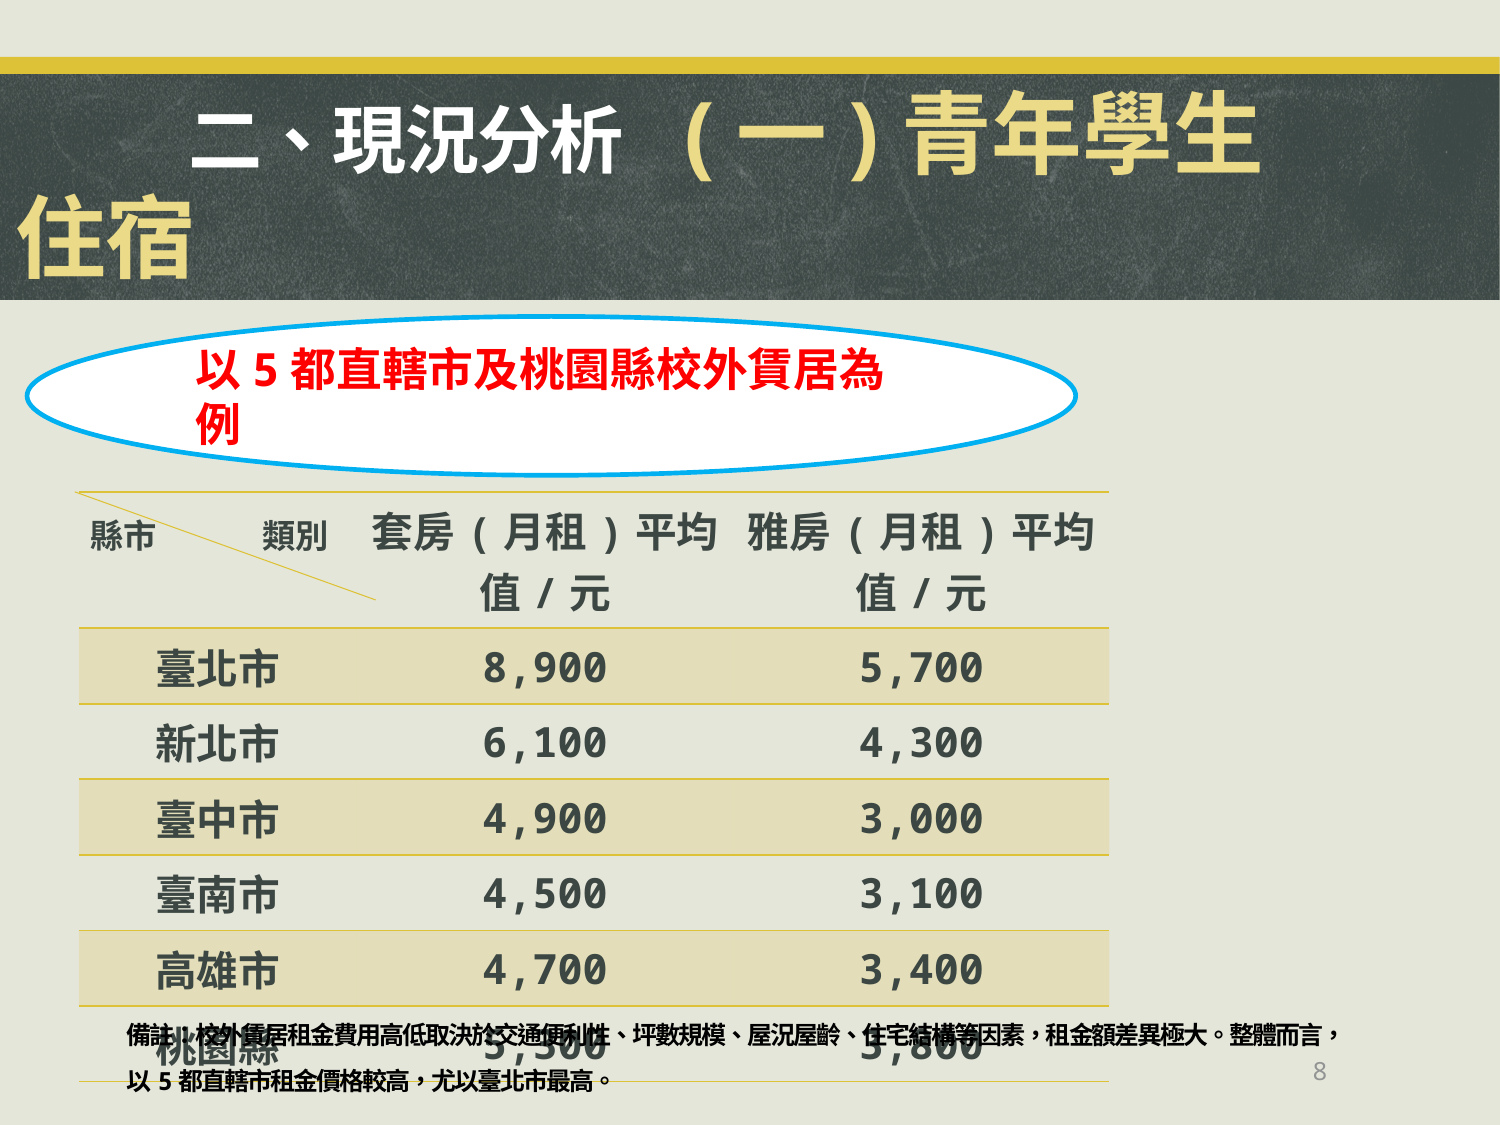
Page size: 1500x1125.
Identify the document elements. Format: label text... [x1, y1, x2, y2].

table_cell 臺南市 [79, 856, 357, 930]
table_cell 新北市 [79, 705, 357, 778]
table_cell 4,500 [357, 856, 733, 930]
table_cell 8,900 [357, 629, 733, 703]
table_cell 5,700 [733, 629, 1109, 703]
table_header 套房(月租)平均值/元 [357, 493, 733, 627]
table_cell 4,900 [357, 780, 733, 854]
table_cell 4,300 [733, 705, 1109, 778]
table_header 縣市 類別 [83, 493, 357, 592]
table_cell 3,400 [733, 931, 1109, 996]
text_box 以5都直轄市及桃園縣校外賃居為例 [27, 316, 1076, 476]
table_cell 臺中市 [79, 780, 357, 854]
picture [0, 74, 1500, 300]
title 二、現況分析 (一)青年學生住宿 [0, 76, 1343, 300]
text_box 備註：校外賃居租金費用高低取決於交通便利性、坪數規模、屋況屋齡、住宅結構等因素，租金額差異極大。整體而言，以5都直轄市租金價格較高，尤以臺北市最高。 [74, 996, 1381, 1104]
table_cell 3,100 [733, 856, 1109, 930]
table_cell 3,000 [733, 780, 1109, 854]
table_cell 4,700 [357, 931, 733, 996]
table_cell 高雄市 [79, 931, 357, 996]
table_header 縣市 類別 [79, 495, 357, 627]
table_cell 臺北市 [79, 629, 357, 703]
table_cell 6,100 [357, 705, 733, 778]
table_header 雅房(月租)平均值/元 [733, 493, 1109, 627]
